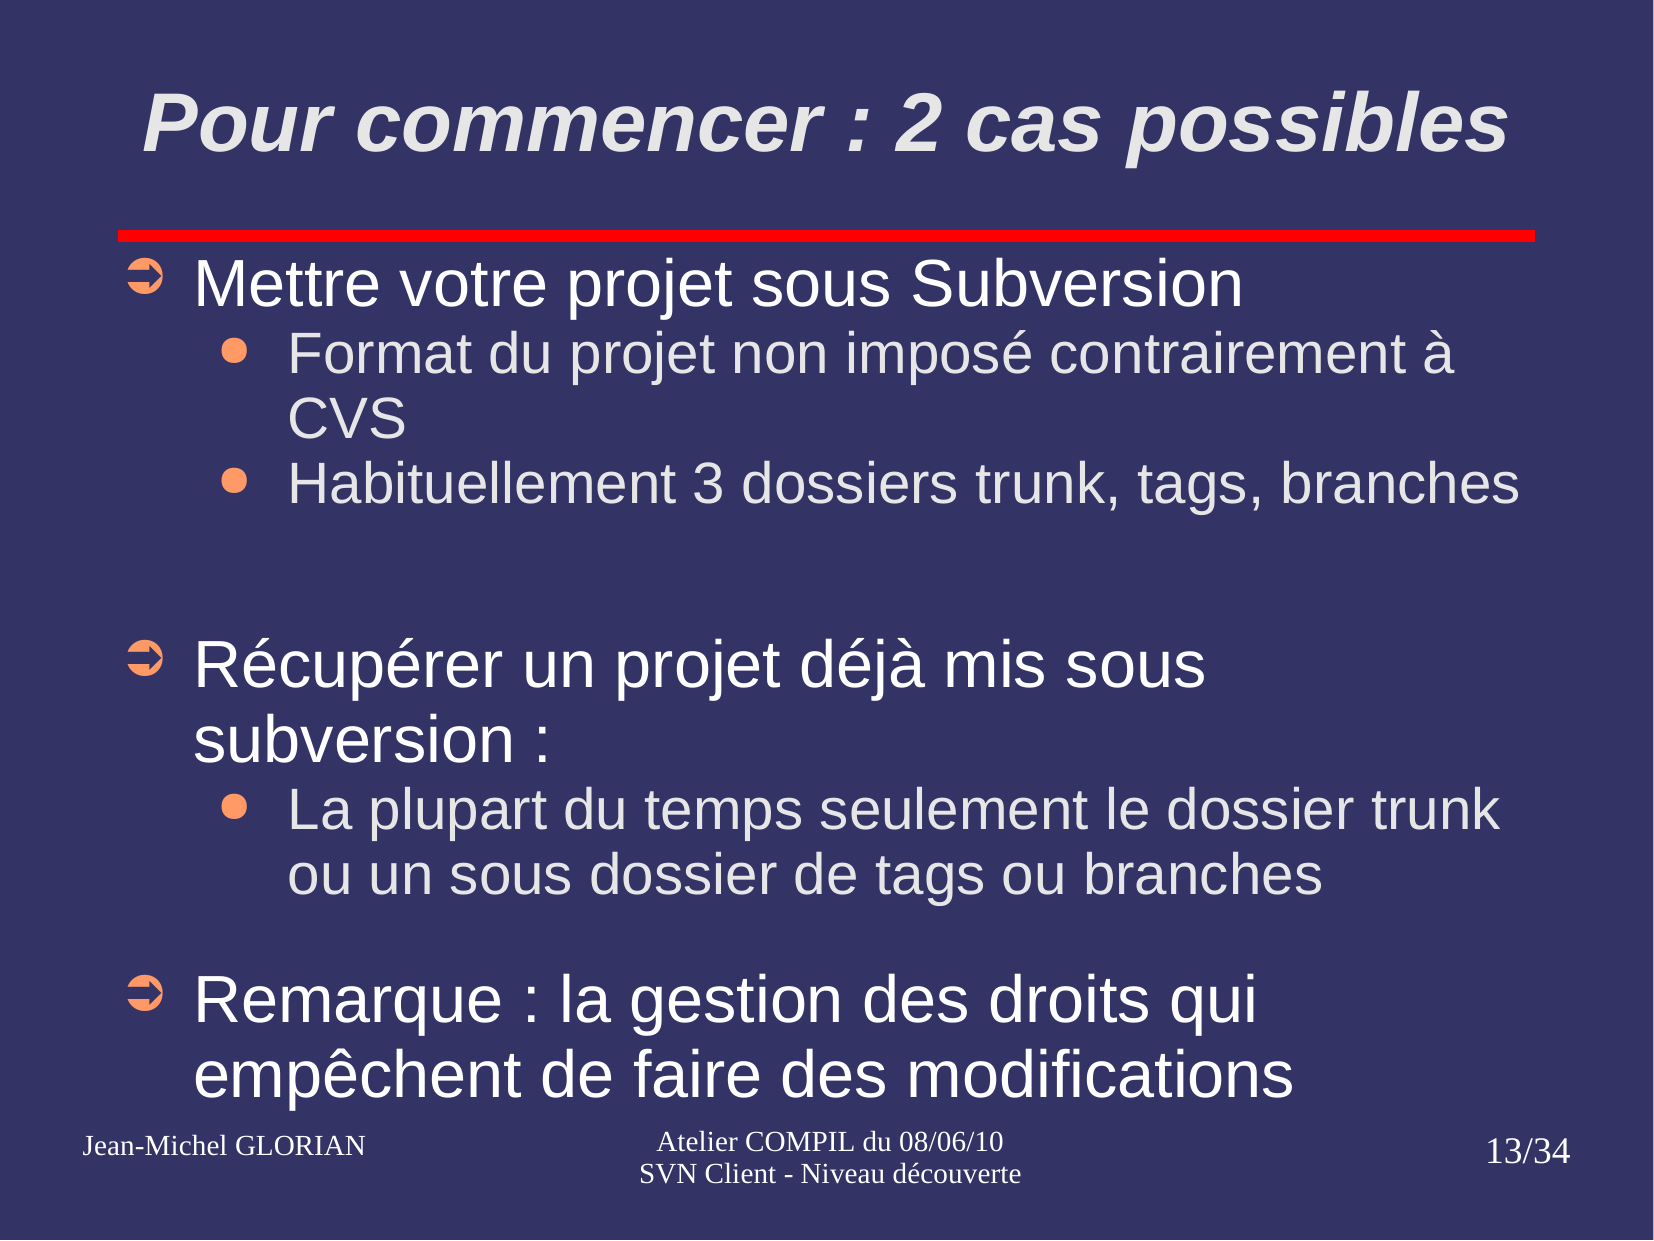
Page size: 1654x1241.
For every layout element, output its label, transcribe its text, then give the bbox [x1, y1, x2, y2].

title Pour commencer : 2 cas possibles [121, 26, 1534, 219]
list Mettre votre projet sous Subversion Format du projet non imposé contrairement à CVS Habituellement 3 dossiers trunk, tags, branches Récupérer un projet déjà mis sous subversion : La plupart du temps seulement le dossier trunk ou un sous dossier de tags ou branches Remarque : la gestion des droits qui empêchent de faire des modifications [110, 245, 1528, 1112]
